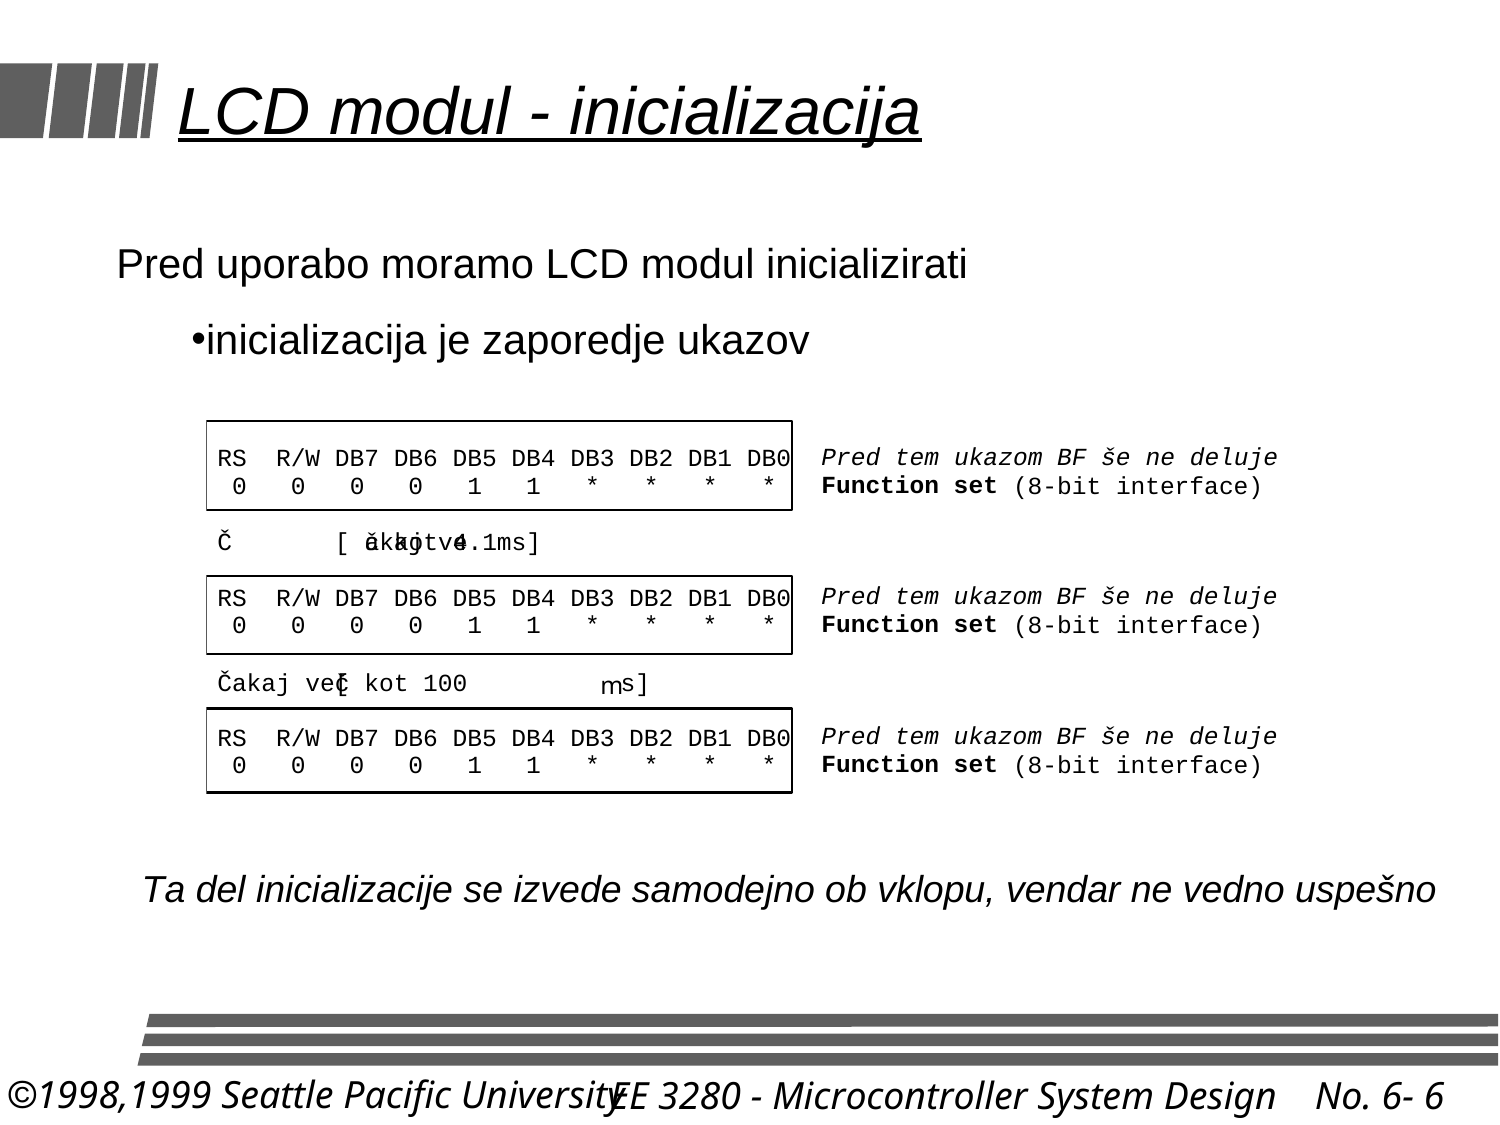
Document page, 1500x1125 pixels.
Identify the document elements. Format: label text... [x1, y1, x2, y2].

text_box Pred uporabo moramo LCD modul inicializirati inicializacija je zaporedje ukazov [101, 229, 1440, 372]
chart [206, 410, 1500, 858]
text_box LCD modul - inicializacija [162, 60, 1350, 154]
text_box Ta del inicializacije se izvede samodejno ob vklopu, vendar ne vedno uspešno [126, 857, 1465, 918]
